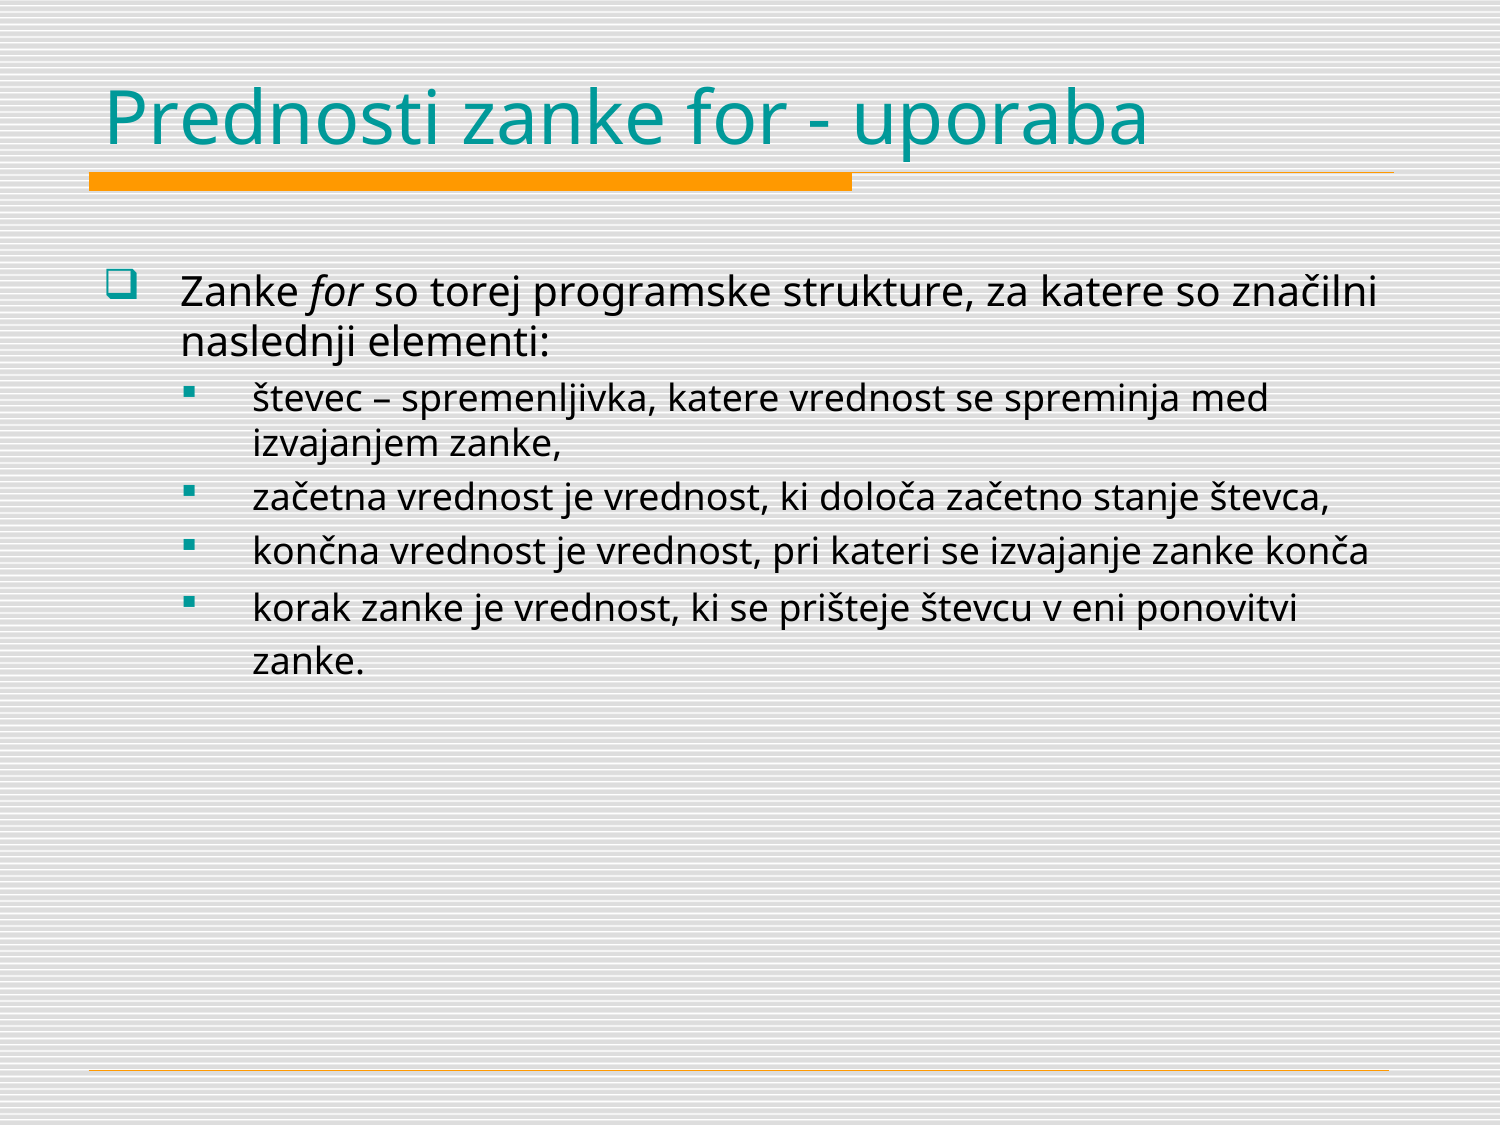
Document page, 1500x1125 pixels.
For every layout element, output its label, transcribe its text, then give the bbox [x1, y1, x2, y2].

picture [0, 0, 1500, 1125]
title Prednosti zanke for - uporaba [88, 54, 1401, 167]
list Zanke for so torej programske strukture, za katere so značilni naslednji elementi: števec – spremenljivka, katere vrednost se spreminja med izvajanjem zanke, začetna vrednost je vrednost, ki določa začetno stanje števca, končna vrednost je vrednost, pri kateri se izvajanje zanke konča korak zanke je vrednost, ki se prišteje števcu v eni ponovitvi zanke. [88, 196, 1401, 1059]
